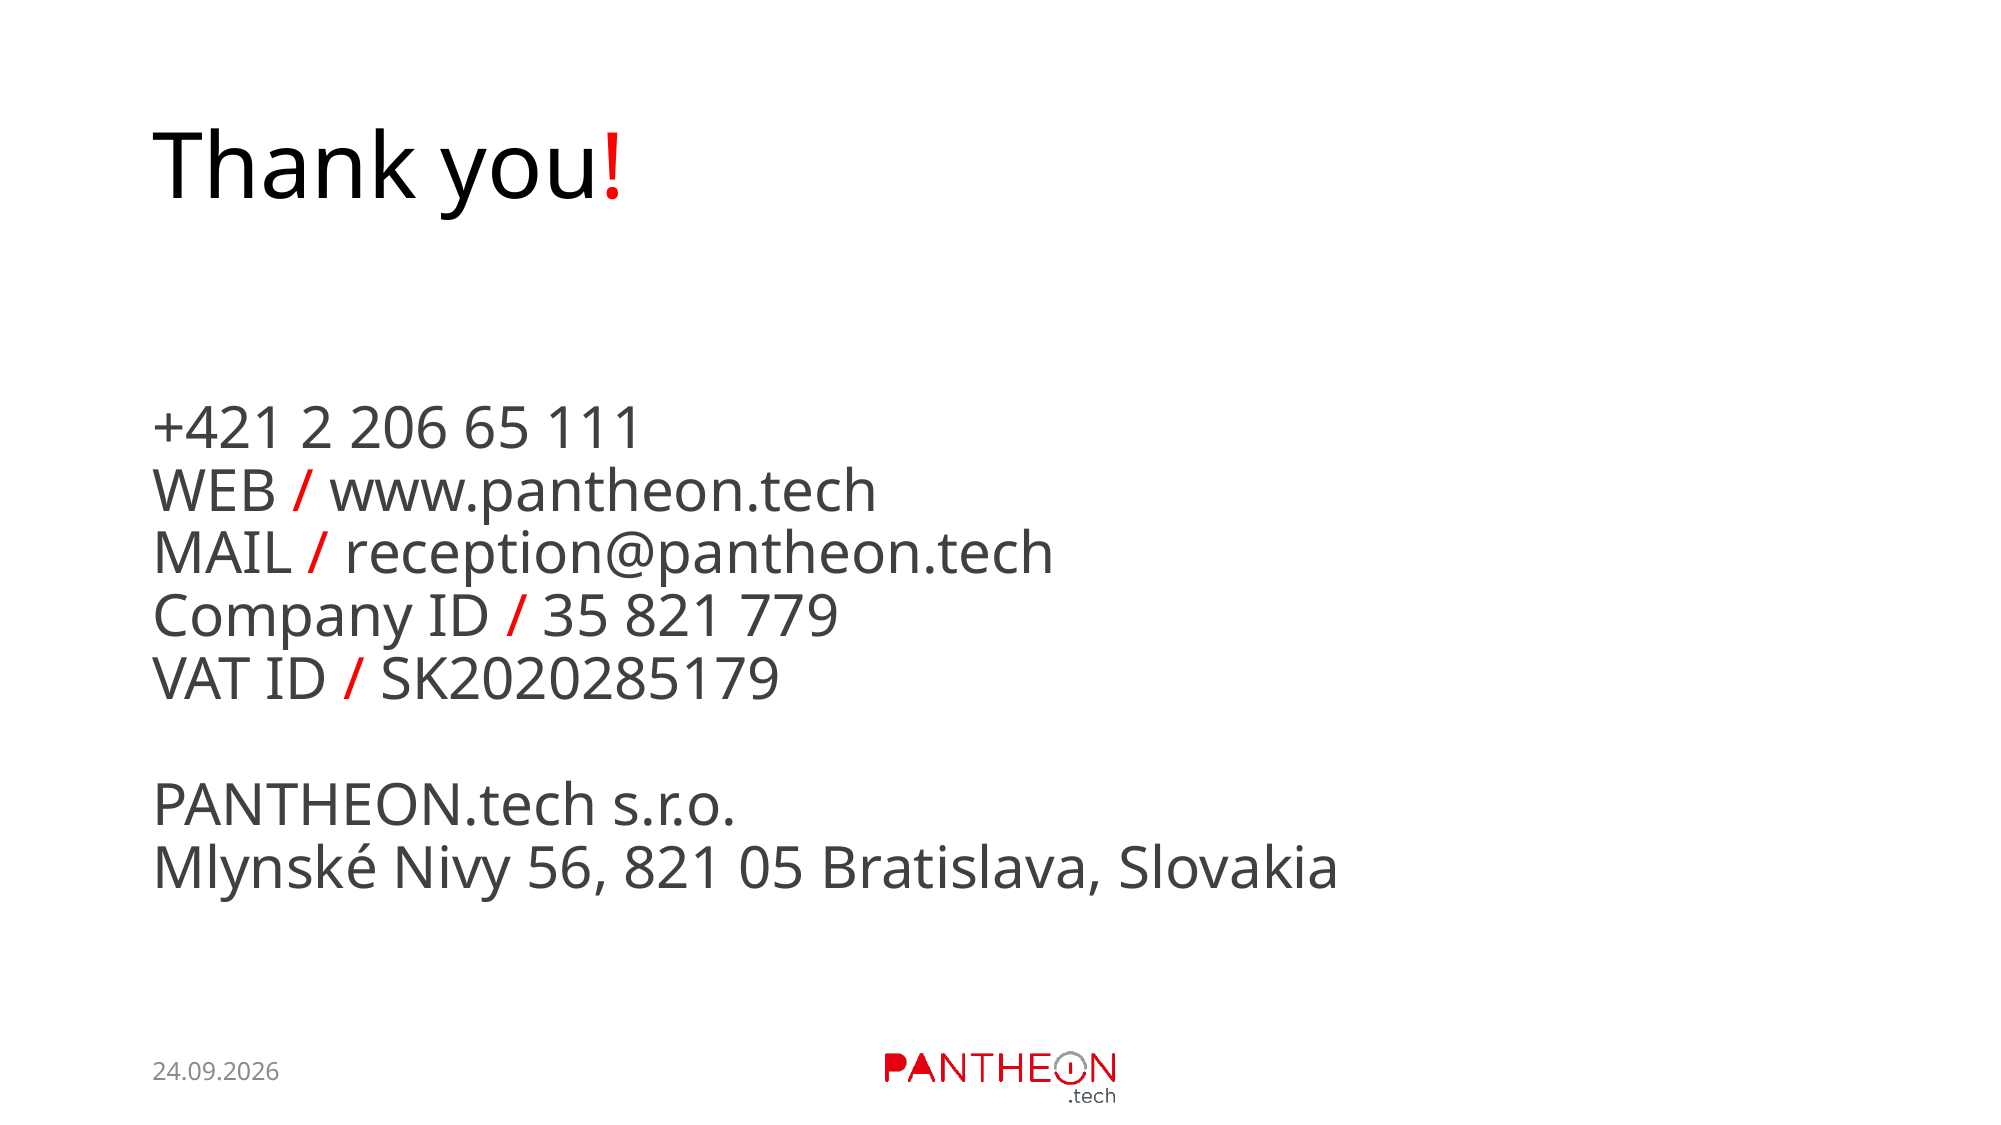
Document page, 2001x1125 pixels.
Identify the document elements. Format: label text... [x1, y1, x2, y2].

slide_number 15.10.2020 [137, 1042, 588, 1103]
picture [885, 1051, 1115, 1103]
title Thank you! [137, 59, 1863, 278]
list +421 2 206 65 111 WEB / www.pantheon.tech MAIL / reception@pantheon.tech Company ID / 35 821 779 VAT ID / SK2020285179 PANTHEON.tech s.r.o. Mlynské Nivy 56, 821 05 Bratislava, Slovakia [137, 299, 1863, 1014]
